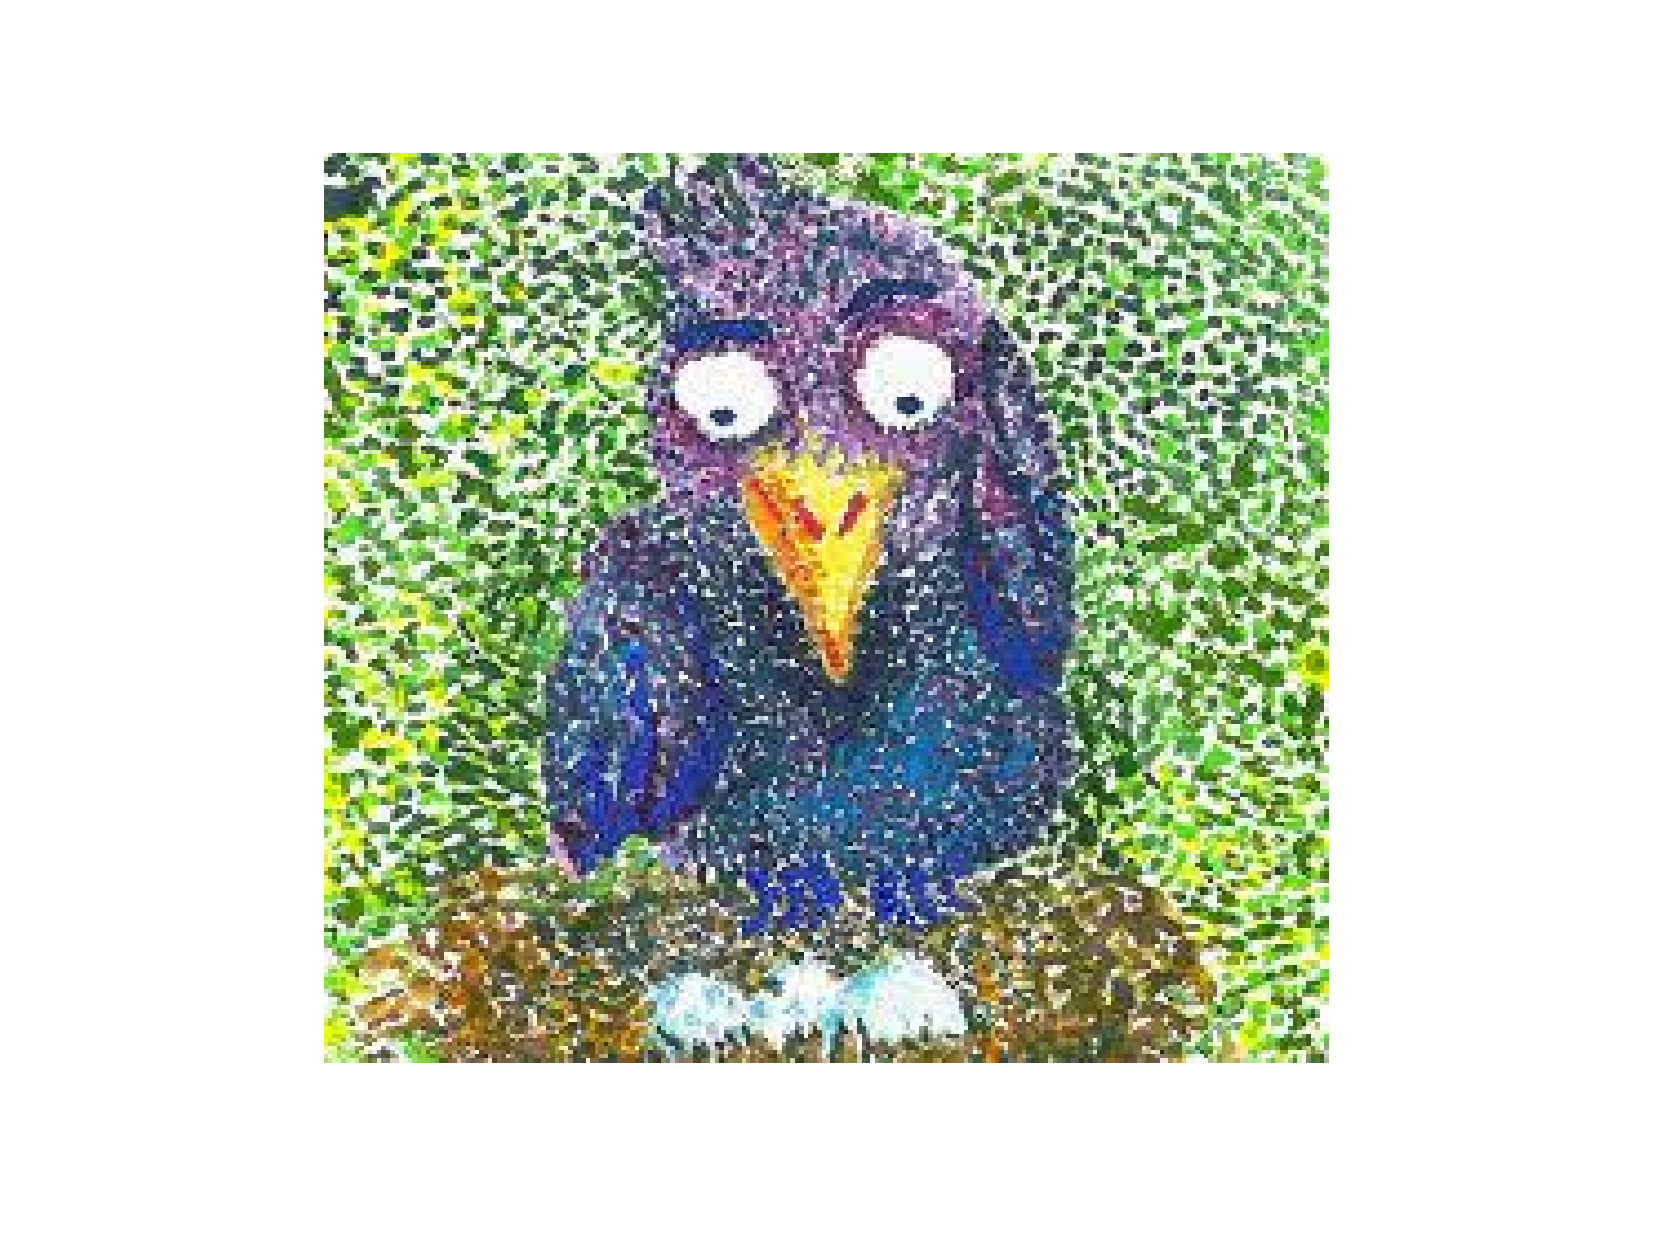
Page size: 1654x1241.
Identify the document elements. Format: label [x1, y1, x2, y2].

picture [324, 153, 1329, 1063]
